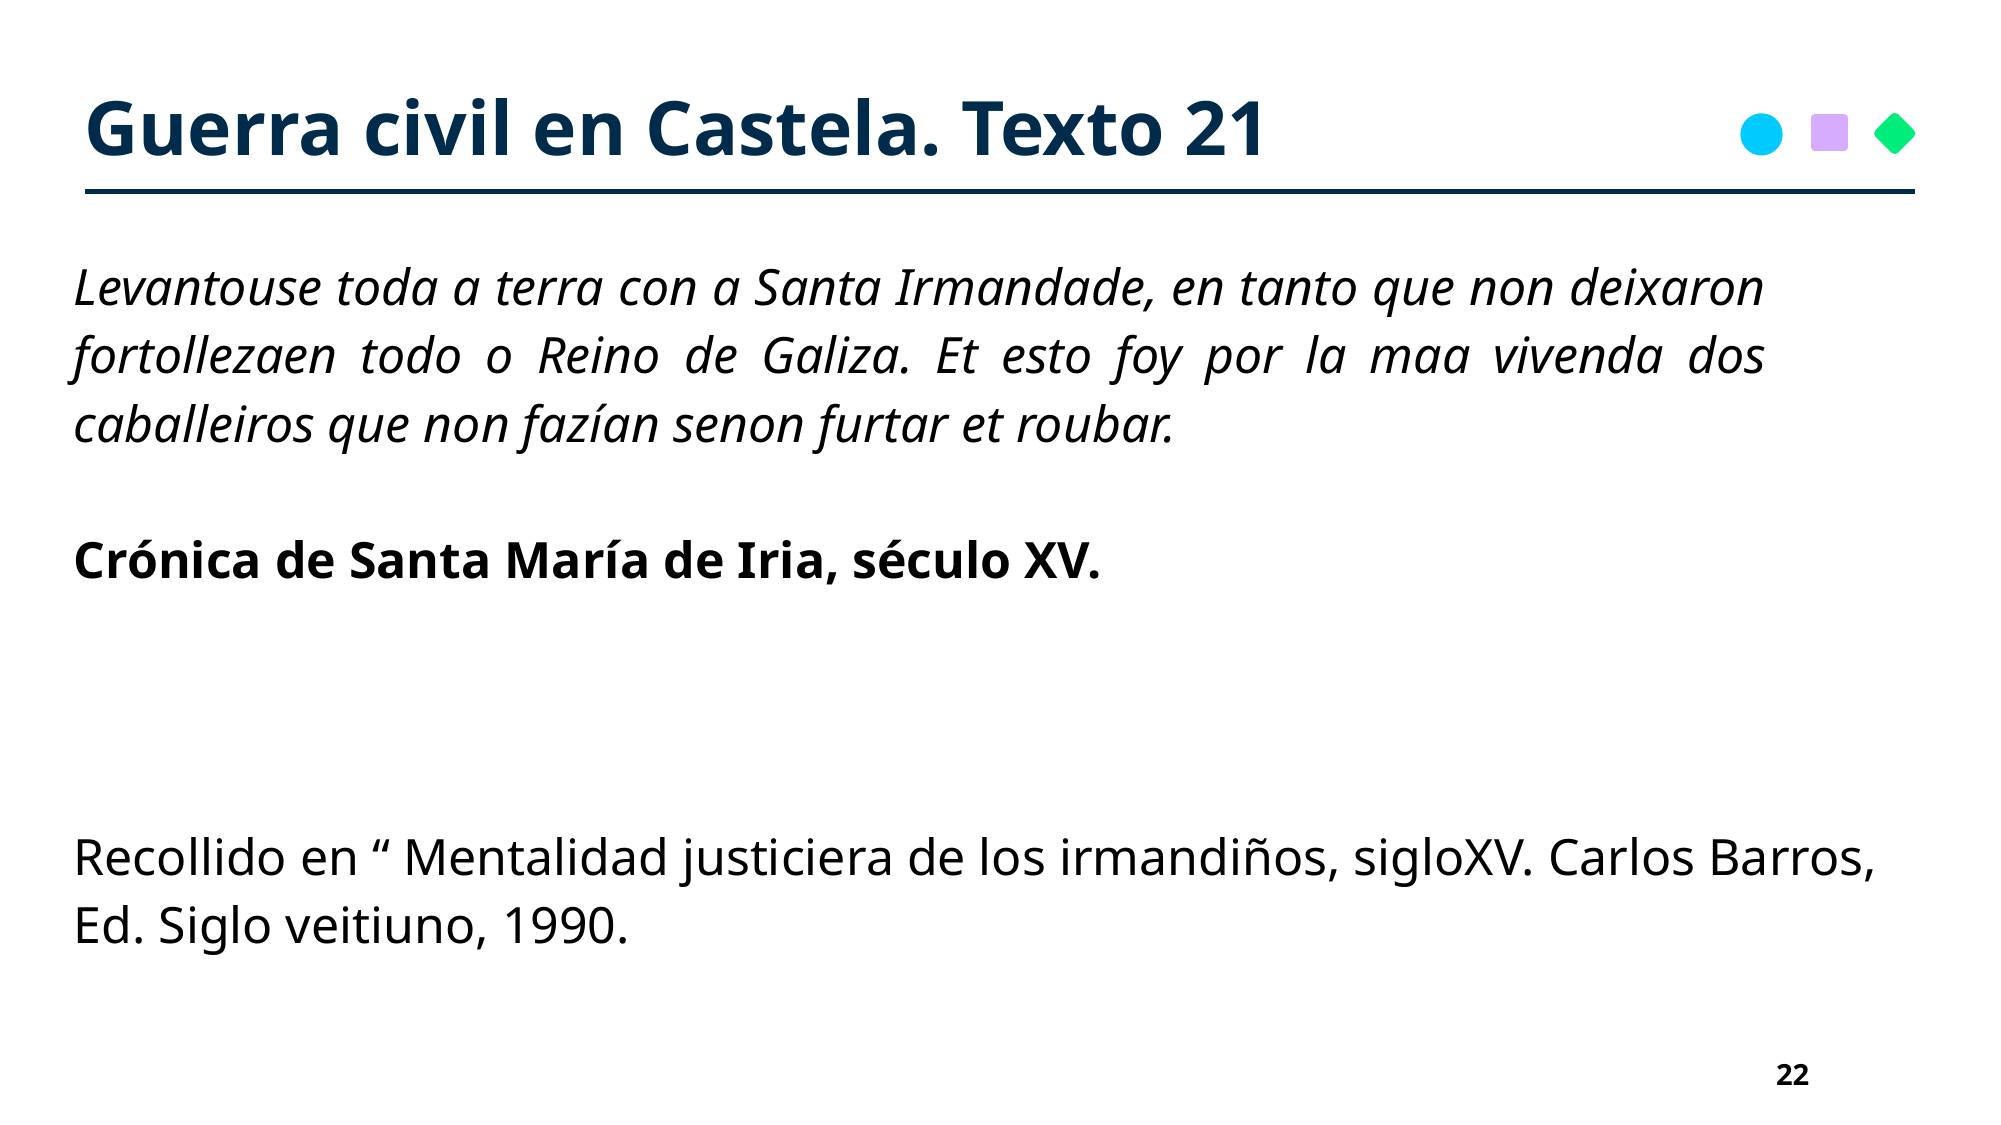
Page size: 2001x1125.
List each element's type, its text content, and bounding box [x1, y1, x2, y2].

text_box Levantouse toda a terra con a Santa Irmandade, en tanto que non deixaron fortollezaen todo o Reino de Galiza. Et esto foy por la maa vivenda dos caballeiros que non fazían senon furtar et roubar. Crónica de Santa María de Iria, século XV. [59, 284, 1890, 562]
title Guerra civil en Castela. Texto 21 [84, 29, 1601, 178]
text_box Recollido en “ Mentalidad justiciera de los irmandiños, sigloXV. Carlos Barros, Ed. Siglo veitiuno, 1990. [59, 826, 1823, 954]
